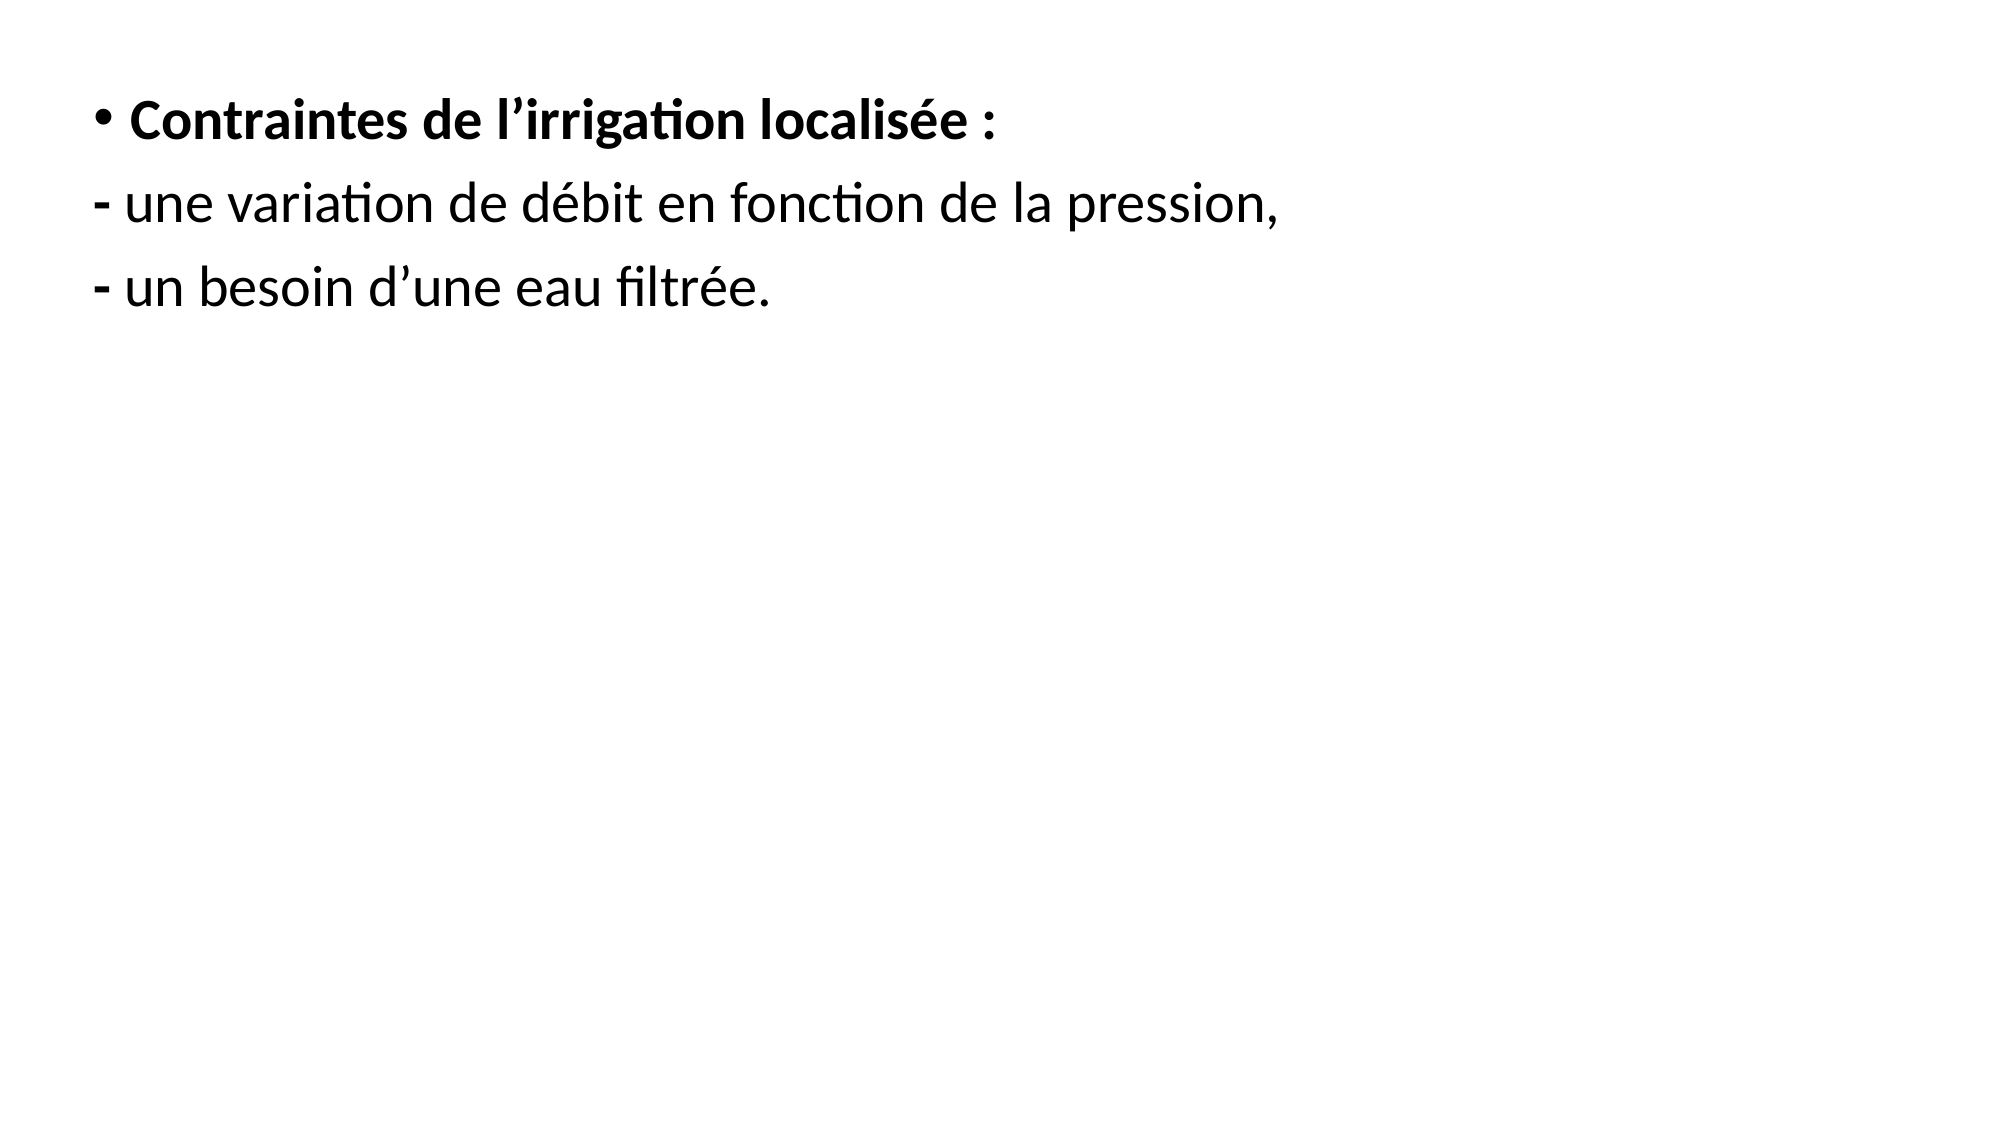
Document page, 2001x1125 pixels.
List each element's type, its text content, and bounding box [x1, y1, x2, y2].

list Contraintes de l’irrigation localisée : - une variation de débit en fonction de la pression, - un besoin d’une eau filtrée. [78, 81, 1804, 796]
